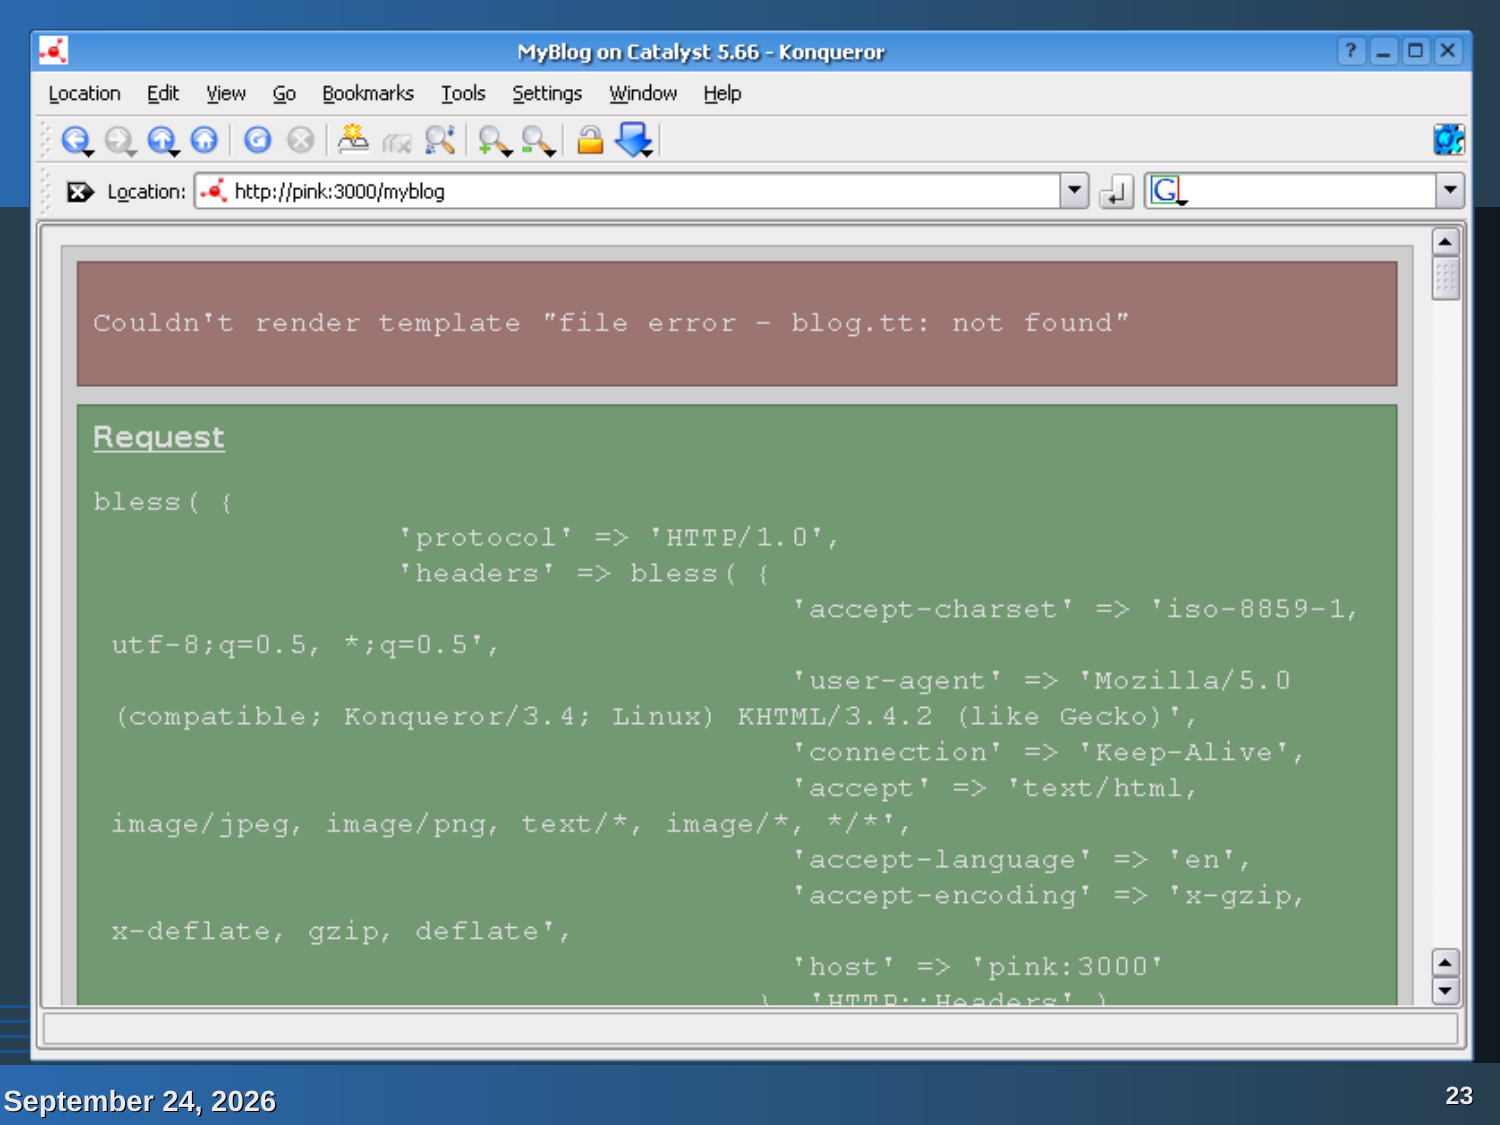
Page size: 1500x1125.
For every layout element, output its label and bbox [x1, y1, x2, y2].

picture [29, 29, 1475, 1063]
